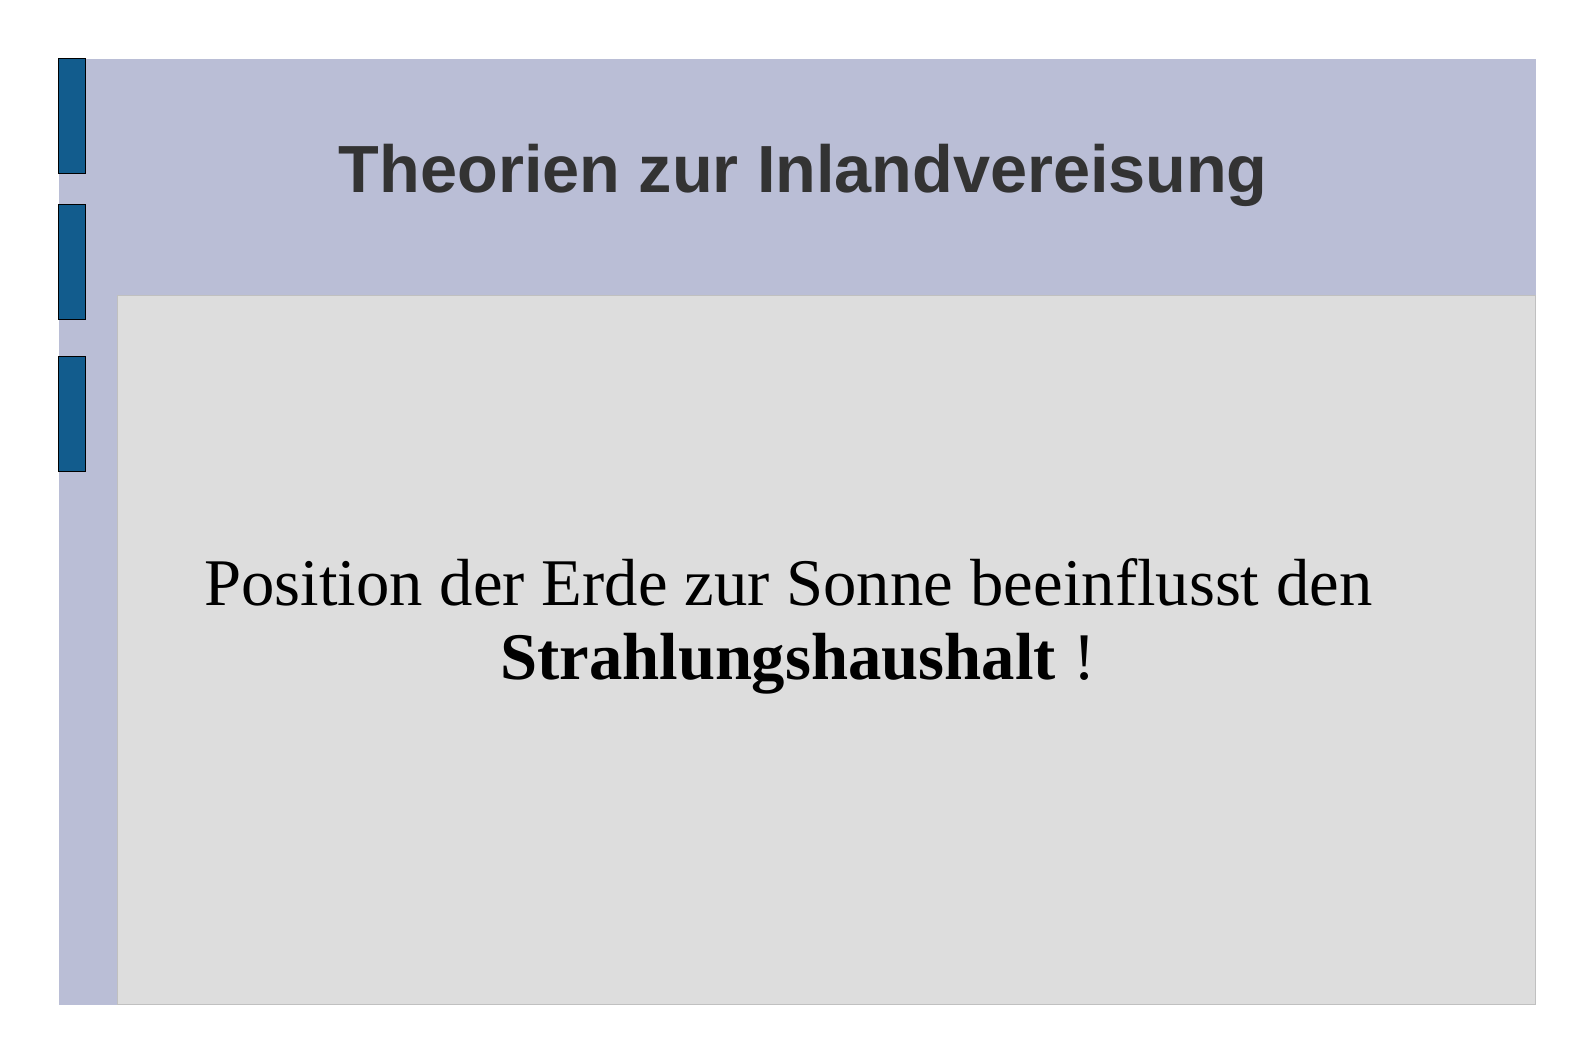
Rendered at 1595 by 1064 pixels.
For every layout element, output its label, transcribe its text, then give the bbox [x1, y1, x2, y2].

subtitle Position der Erde zur Sonne beeinflusst den Strahlungshaushalt ! [167, 321, 1429, 918]
title Theorien zur Inlandvereisung [167, 106, 1429, 308]
